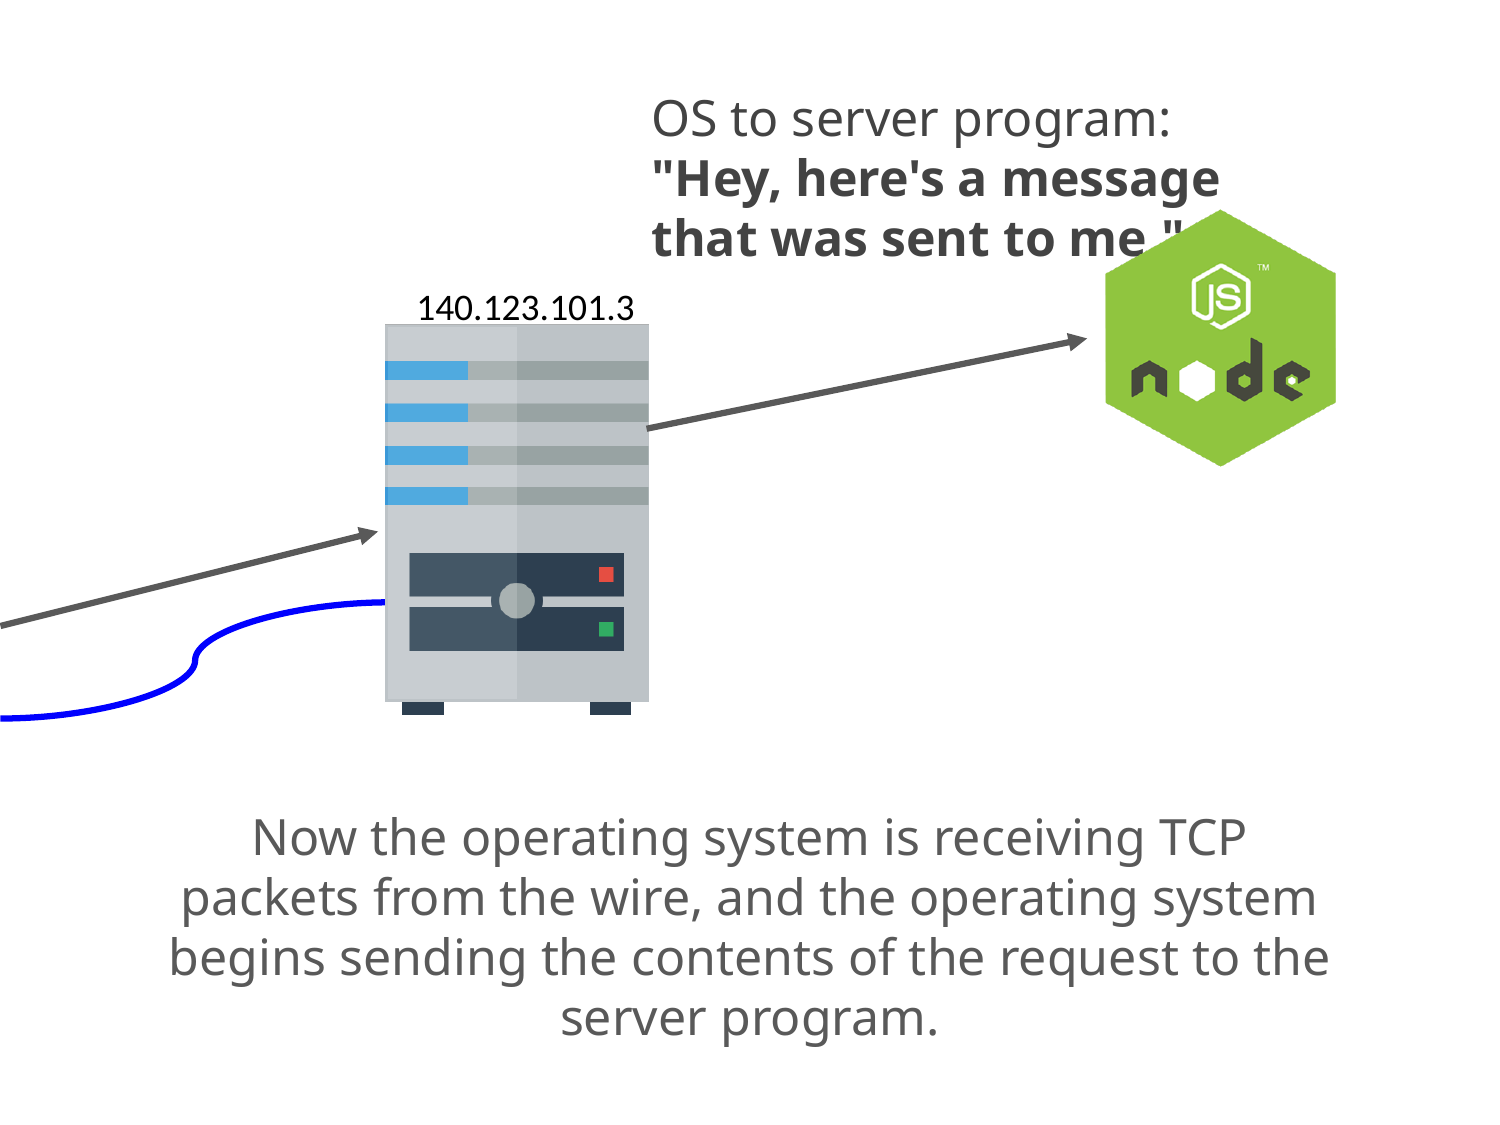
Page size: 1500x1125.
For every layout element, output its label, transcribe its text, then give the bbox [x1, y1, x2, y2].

list Now the operating system is receiving TCP packets from the wire, and the operating system begins sending the contents of the request to the server program. [148, 790, 1352, 1069]
picture [306, 362, 722, 733]
text_box 140.123.101.3 [279, 248, 772, 362]
picture [1087, 206, 1352, 471]
text_box OS to server program: "Hey, here's a message that was sent to me." [636, 71, 1262, 261]
